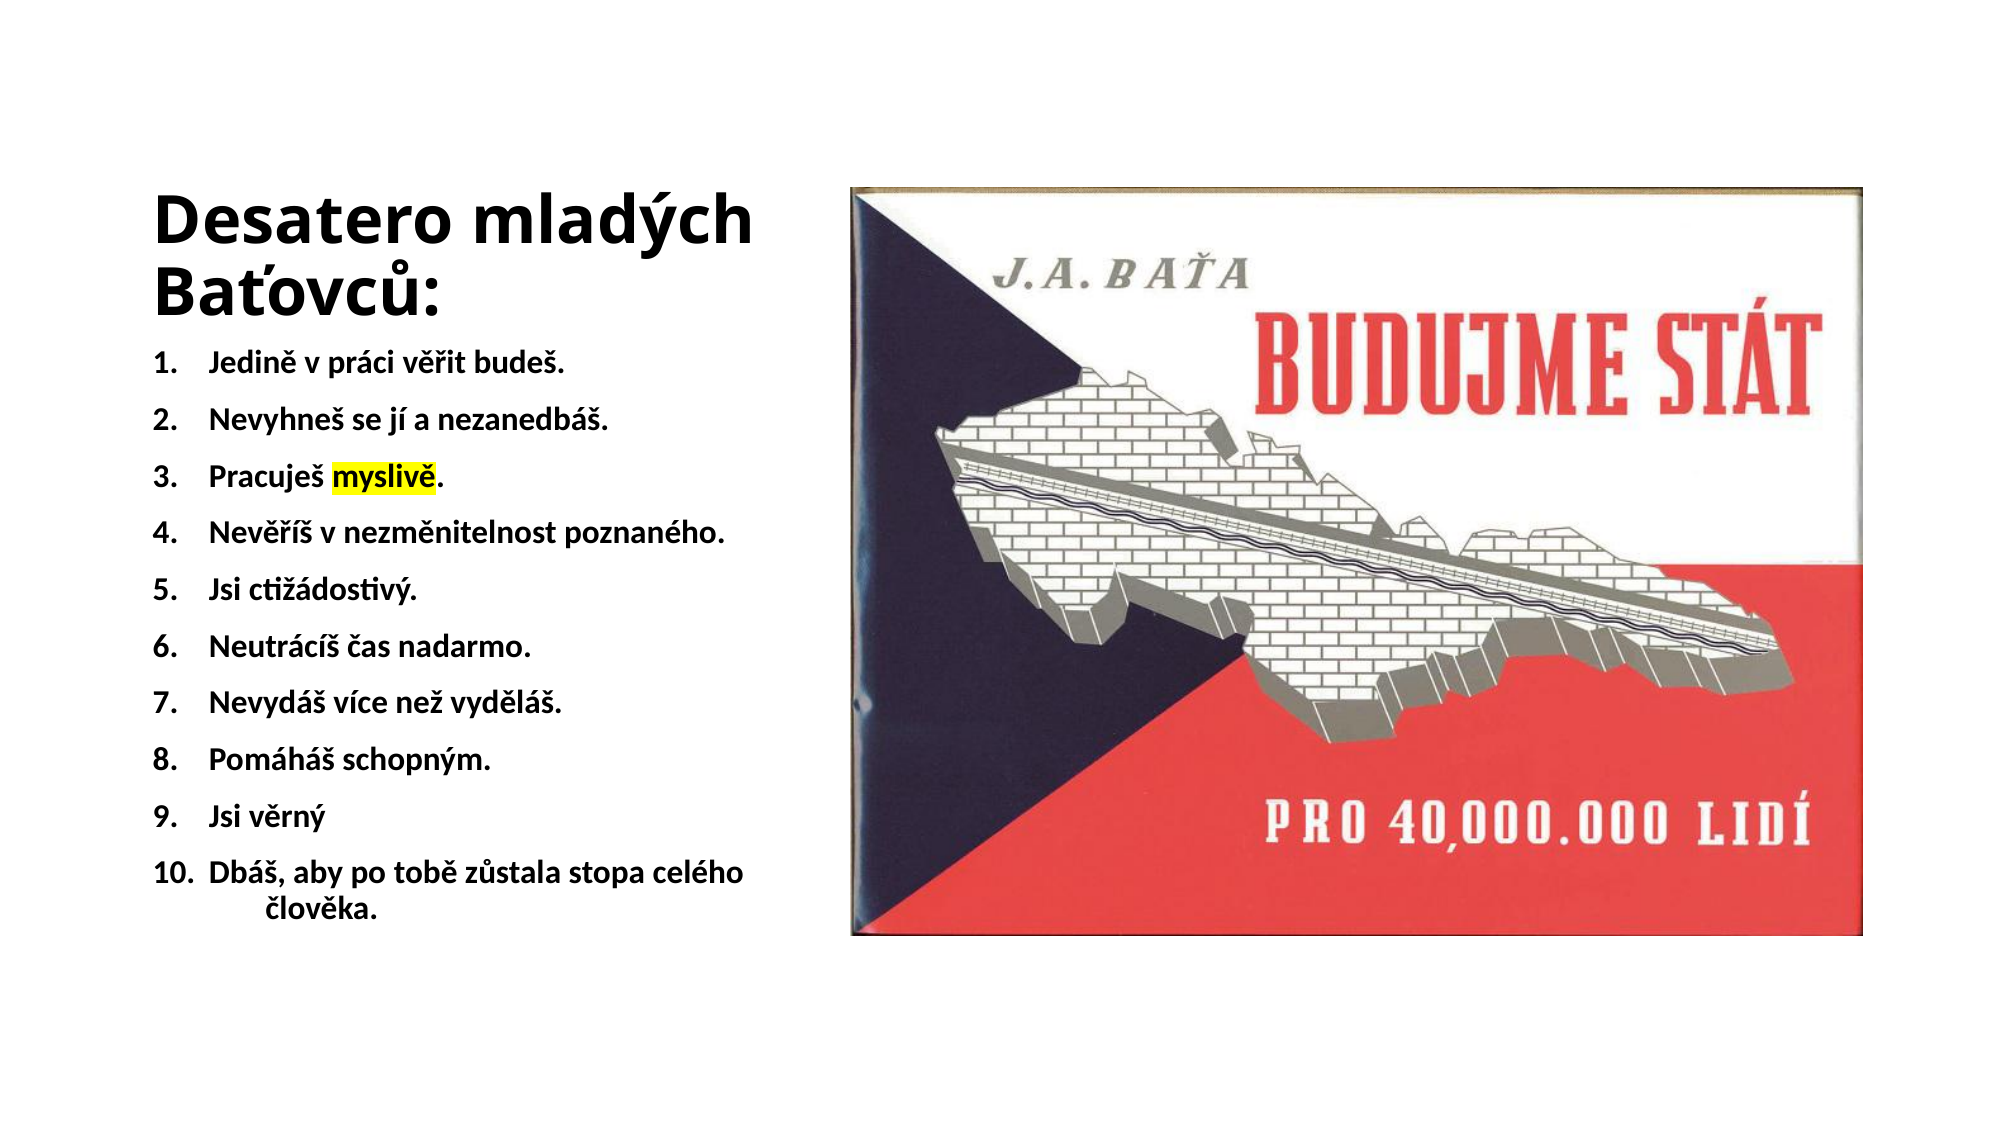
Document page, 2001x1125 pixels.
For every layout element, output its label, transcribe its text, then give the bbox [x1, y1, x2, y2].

list Jedině v práci věřit budeš. Nevyhneš se jí a nezanedbáš. Pracuješ myslivě. Nevěříš v nezměnitelnost poznaného. Jsi ctižádostivý. Neutrácíš čas nadarmo. Nevydáš více než vyděláš. Pomáháš schopným. Jsi věrný Dbáš, aby po tobě zůstala stopa celého člověka. [137, 337, 783, 963]
title Desatero mladých Baťovců: [137, 75, 783, 337]
picture [850, 187, 1863, 936]
